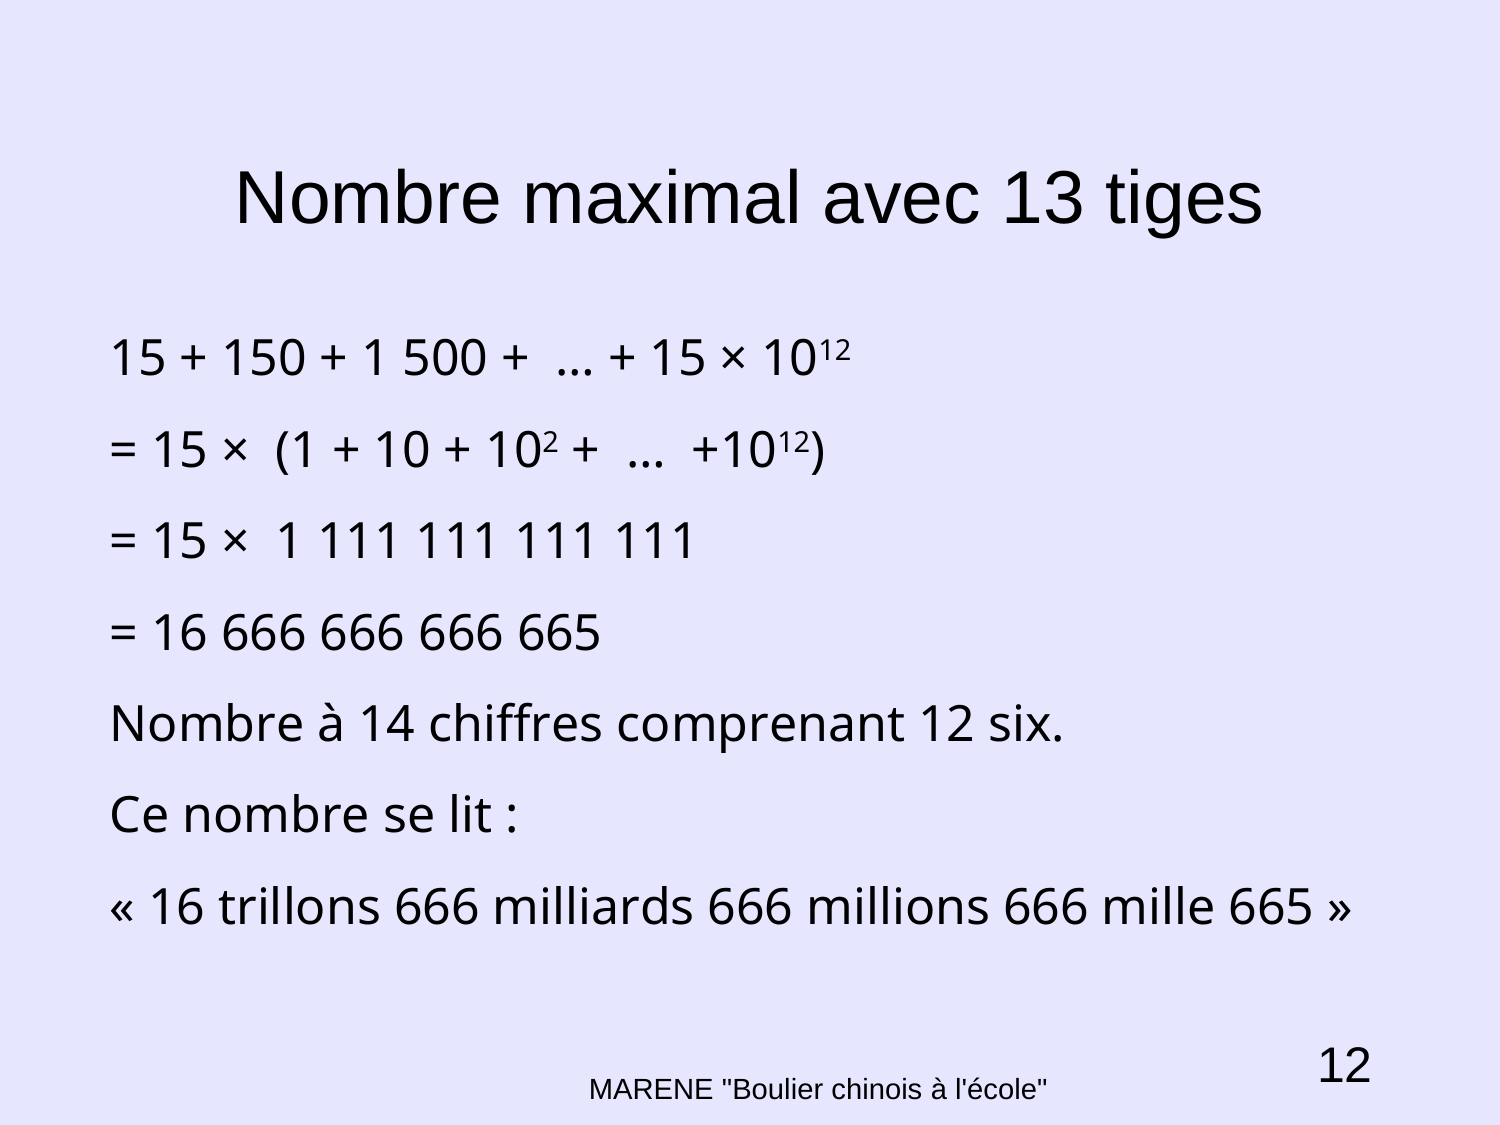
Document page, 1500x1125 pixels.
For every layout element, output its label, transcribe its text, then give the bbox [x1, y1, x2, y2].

title Nombre maximal avec 13 tiges [112, 99, 1388, 288]
list 15 + 150 + 1 500 + … + 15 × 1012 = 15 × (1 + 10 + 102 + … +1012) = 15 × 1 111 111 111 111 = 16 666 666 666 665 Nombre à 14 chiffres comprenant 12 six. Ce nombre se lit : « 16 trillons 666 milliards 666 millions 666 mille 665 » [95, 324, 1371, 1000]
